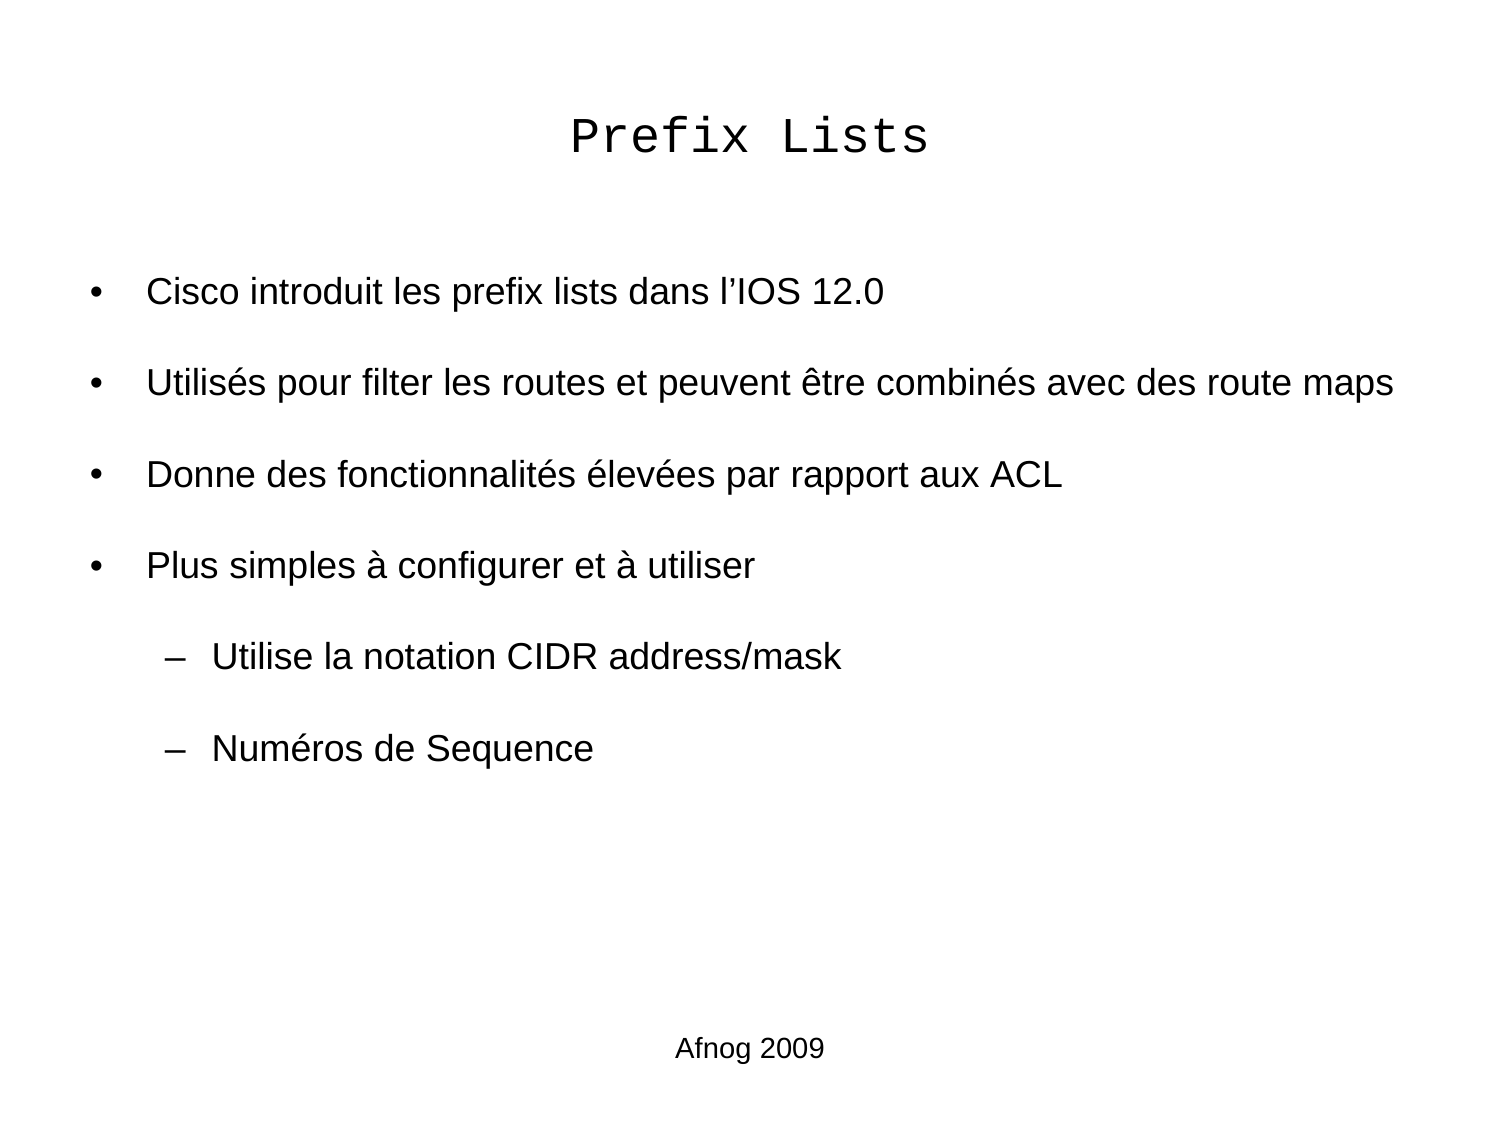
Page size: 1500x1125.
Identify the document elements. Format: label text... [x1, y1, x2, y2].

list Cisco introduit les prefix lists dans l’IOS 12.0 Utilisés pour filter les routes et peuvent être combinés avec des route maps Donne des fonctionnalités élevées par rapport aux ACL Plus simples à configurer et à utiliser Utilise la notation CIDR address/mask Numéros de Sequence [75, 262, 1426, 1006]
title Prefix Lists [75, 45, 1426, 233]
